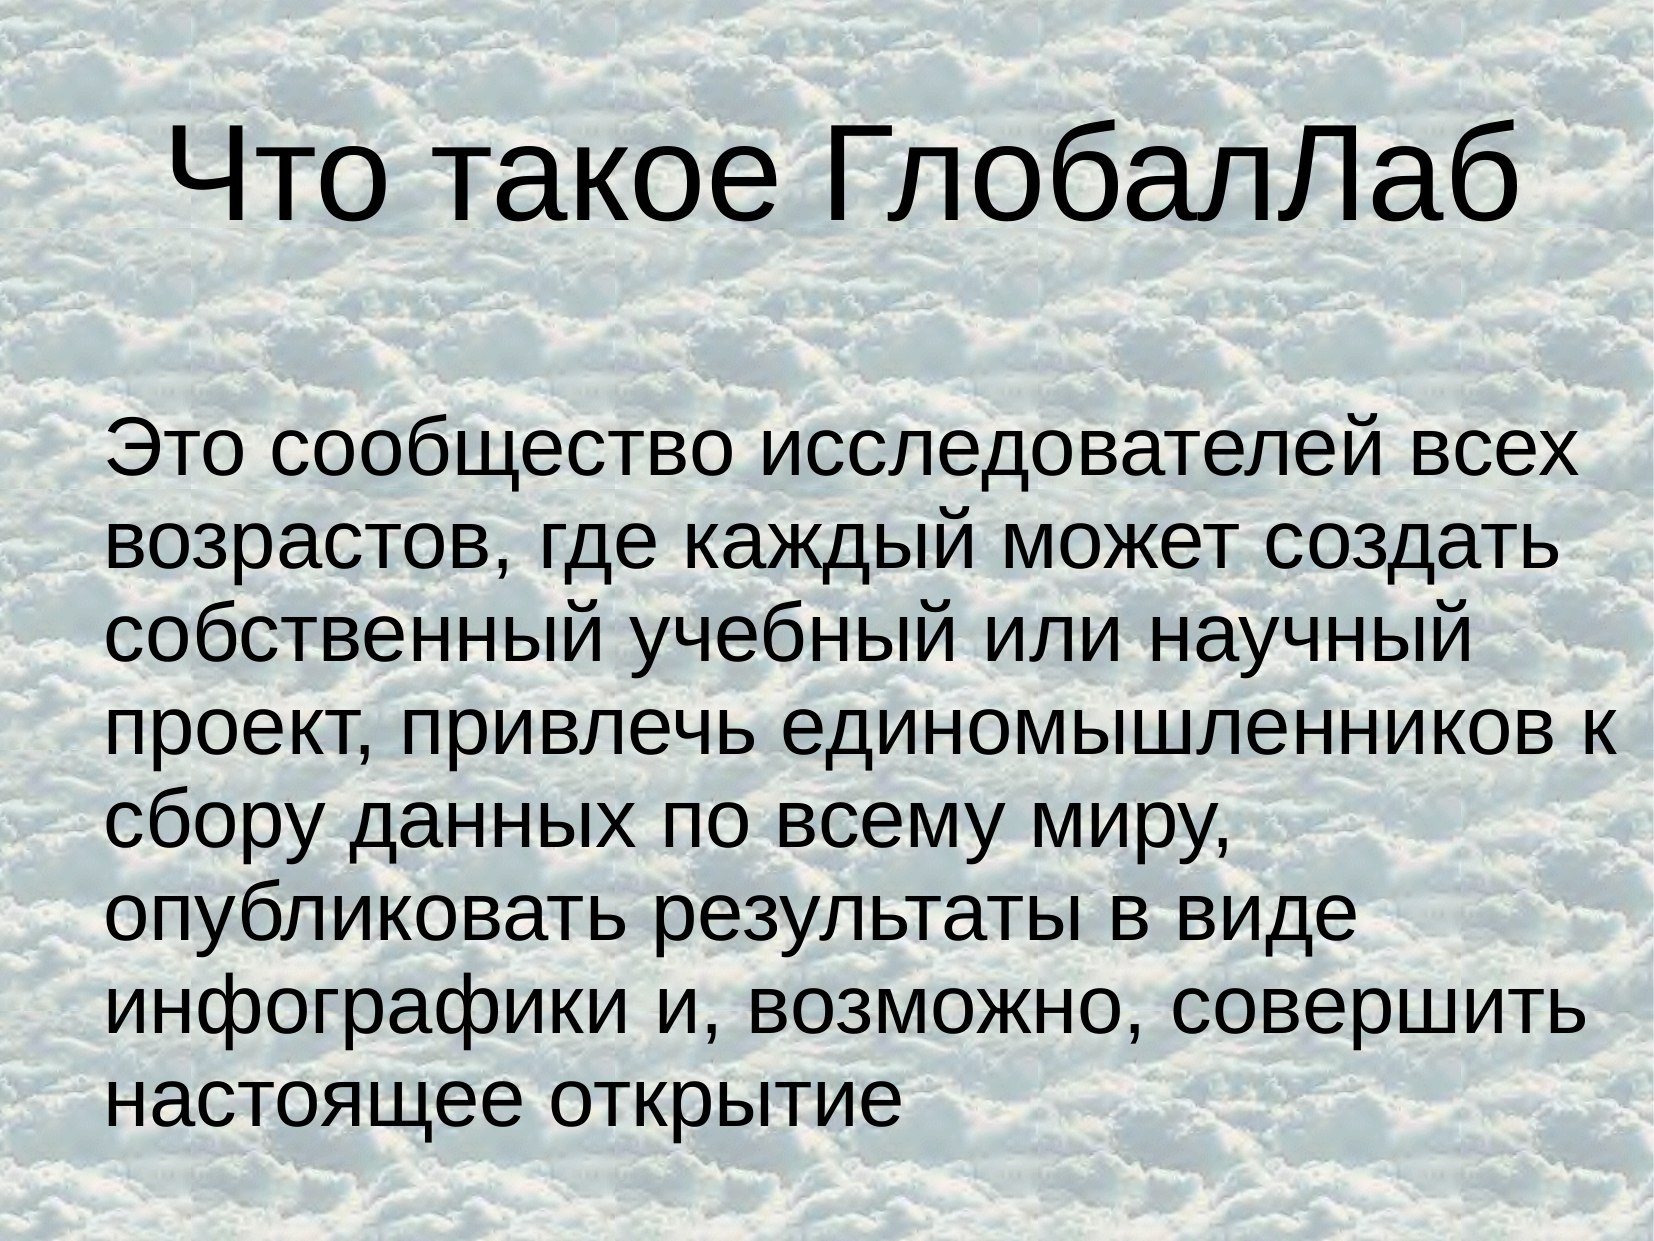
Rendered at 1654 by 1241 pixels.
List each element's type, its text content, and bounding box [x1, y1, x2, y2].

text_box Это сообщество исследователей всех возрастов, где каждый может создать собственный учебный или научный проект, привлечь единомышленников к сбору данных по всему миру, опубликовать результаты в виде инфографики и, возможно, совершить настоящее открытие [88, 392, 1654, 1152]
picture [0, 0, 1654, 1241]
text_box Что такое ГлобалЛаб [147, 88, 1565, 258]
